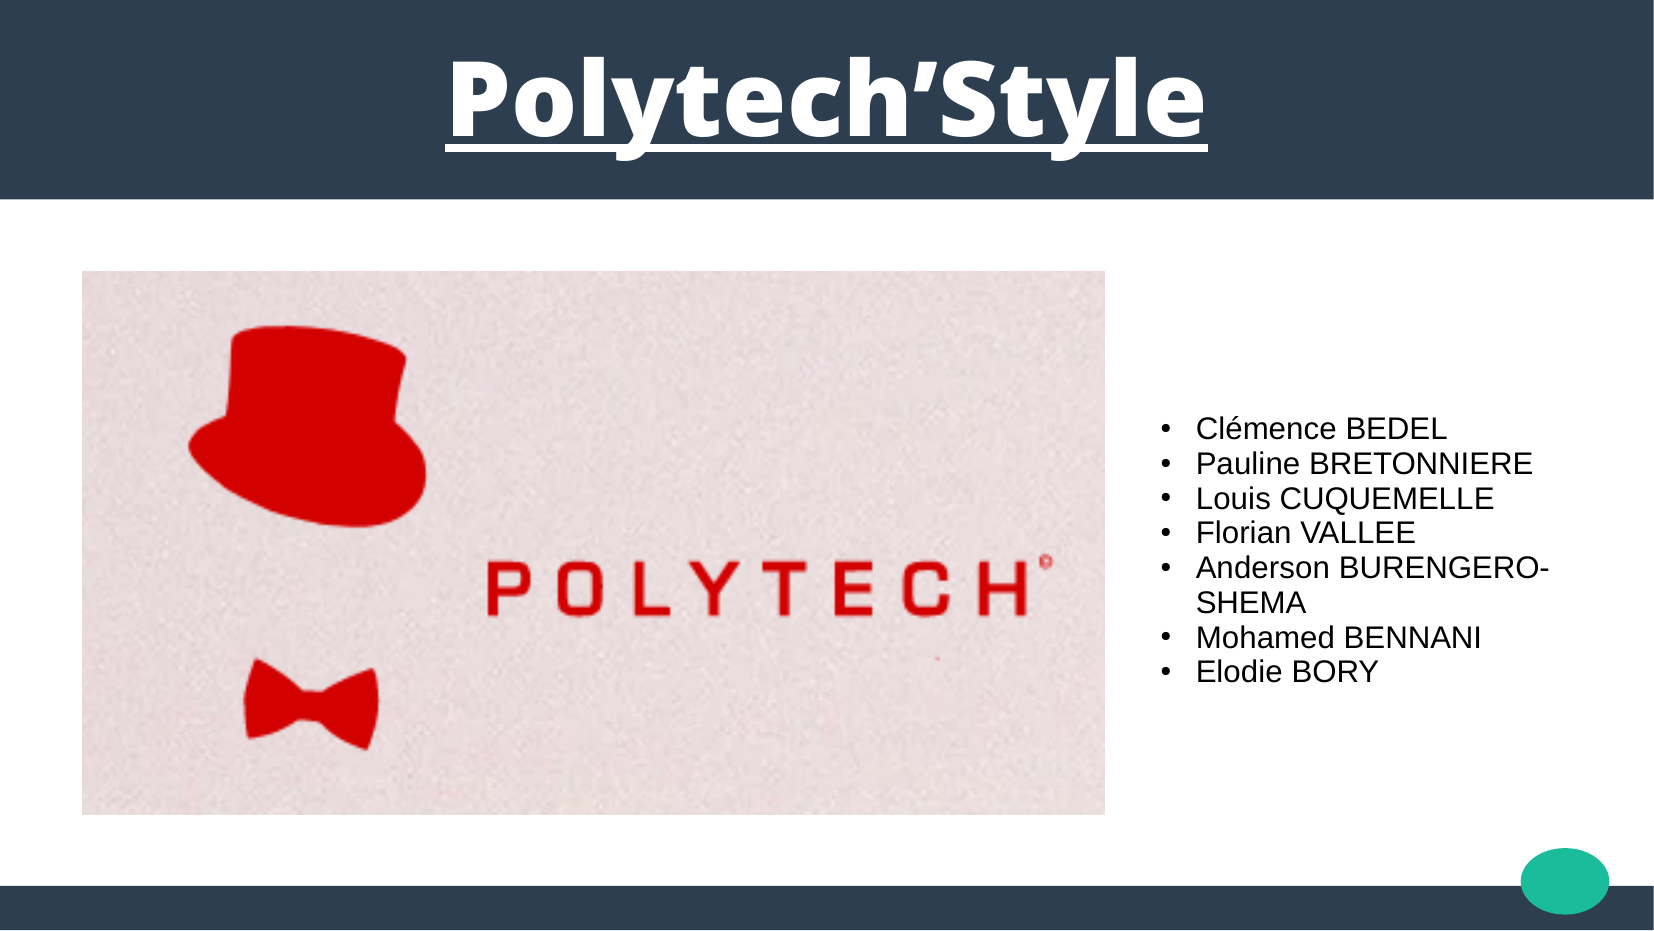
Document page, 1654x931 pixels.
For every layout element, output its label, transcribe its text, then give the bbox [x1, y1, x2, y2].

picture [82, 271, 1105, 815]
text_box Clémence BEDEL Pauline BRETONNIERE Louis CUQUEMELLE Florian VALLEE Anderson BURENGERO-SHEMA Mohamed BENNANI Elodie BORY [1145, 404, 1595, 697]
title Polytech’Style [59, 30, 1595, 162]
